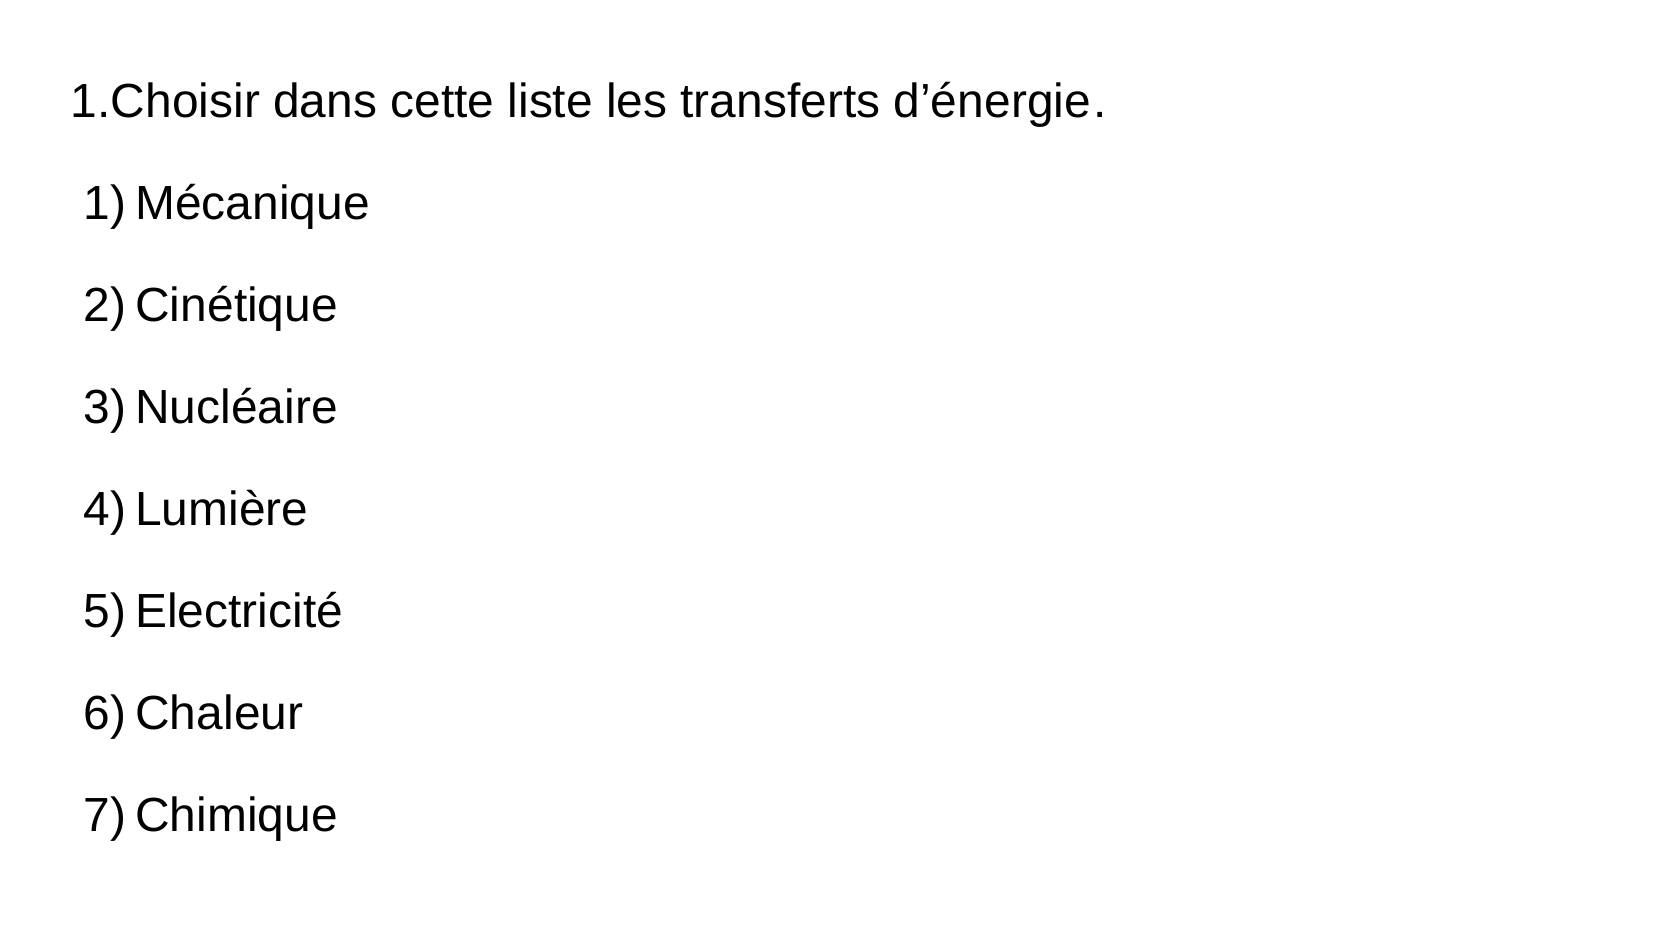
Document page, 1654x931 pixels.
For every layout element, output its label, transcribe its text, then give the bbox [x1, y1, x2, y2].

list 1.Choisir dans cette liste les transferts d’énergie. Mécanique Cinétique Nucléaire Lumière Electricité Chaleur Chimique [70, 47, 1560, 851]
